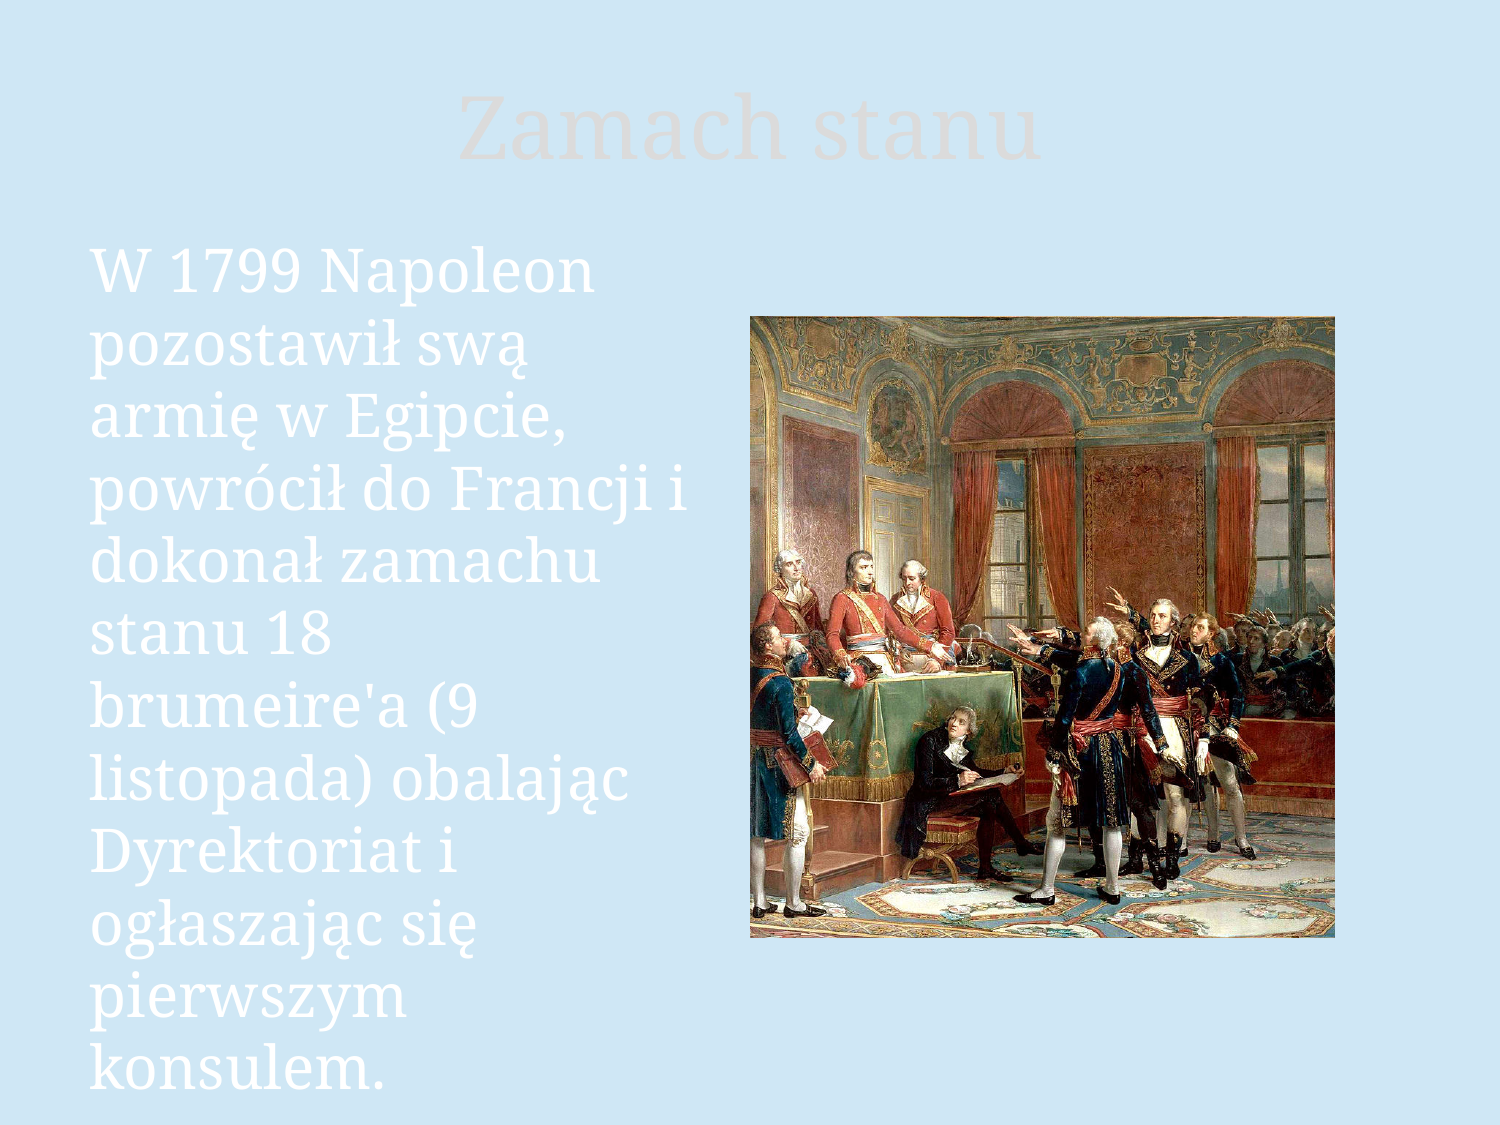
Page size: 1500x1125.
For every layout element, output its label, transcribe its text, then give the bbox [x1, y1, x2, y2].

picture [750, 316, 1335, 938]
title Zamach stanu [75, 24, 1425, 225]
list W 1799 Napoleon pozostawił swą armię w Egipcie, powrócił do Francji i dokonał zamachu stanu 18 brumeire'a (9 listopada) obalając Dyrektoriat i ogłaszając się pierwszym konsulem. [75, 225, 704, 964]
